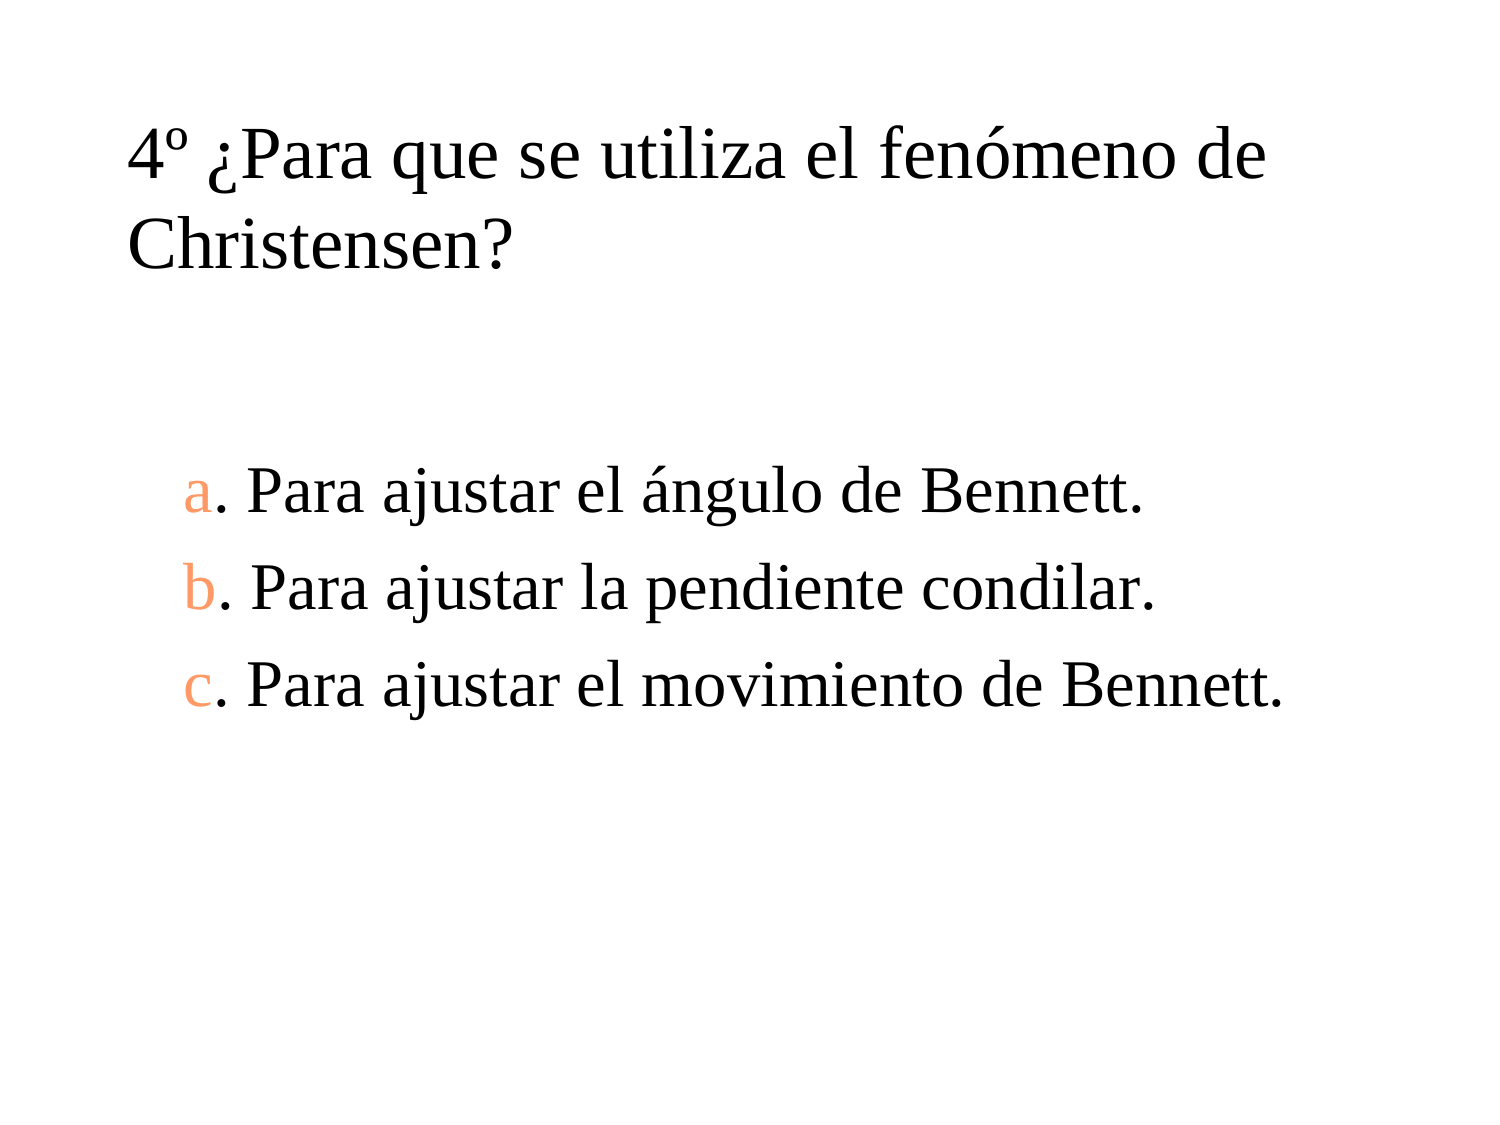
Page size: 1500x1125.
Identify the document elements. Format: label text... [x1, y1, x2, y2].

list a. Para ajustar el ángulo de Bennett. b. Para ajustar la pendiente condilar. c. Para ajustar el movimiento de Bennett. [112, 438, 1388, 975]
title 4º ¿Para que se utiliza el fenómeno de Christensen? [112, 68, 1388, 319]
